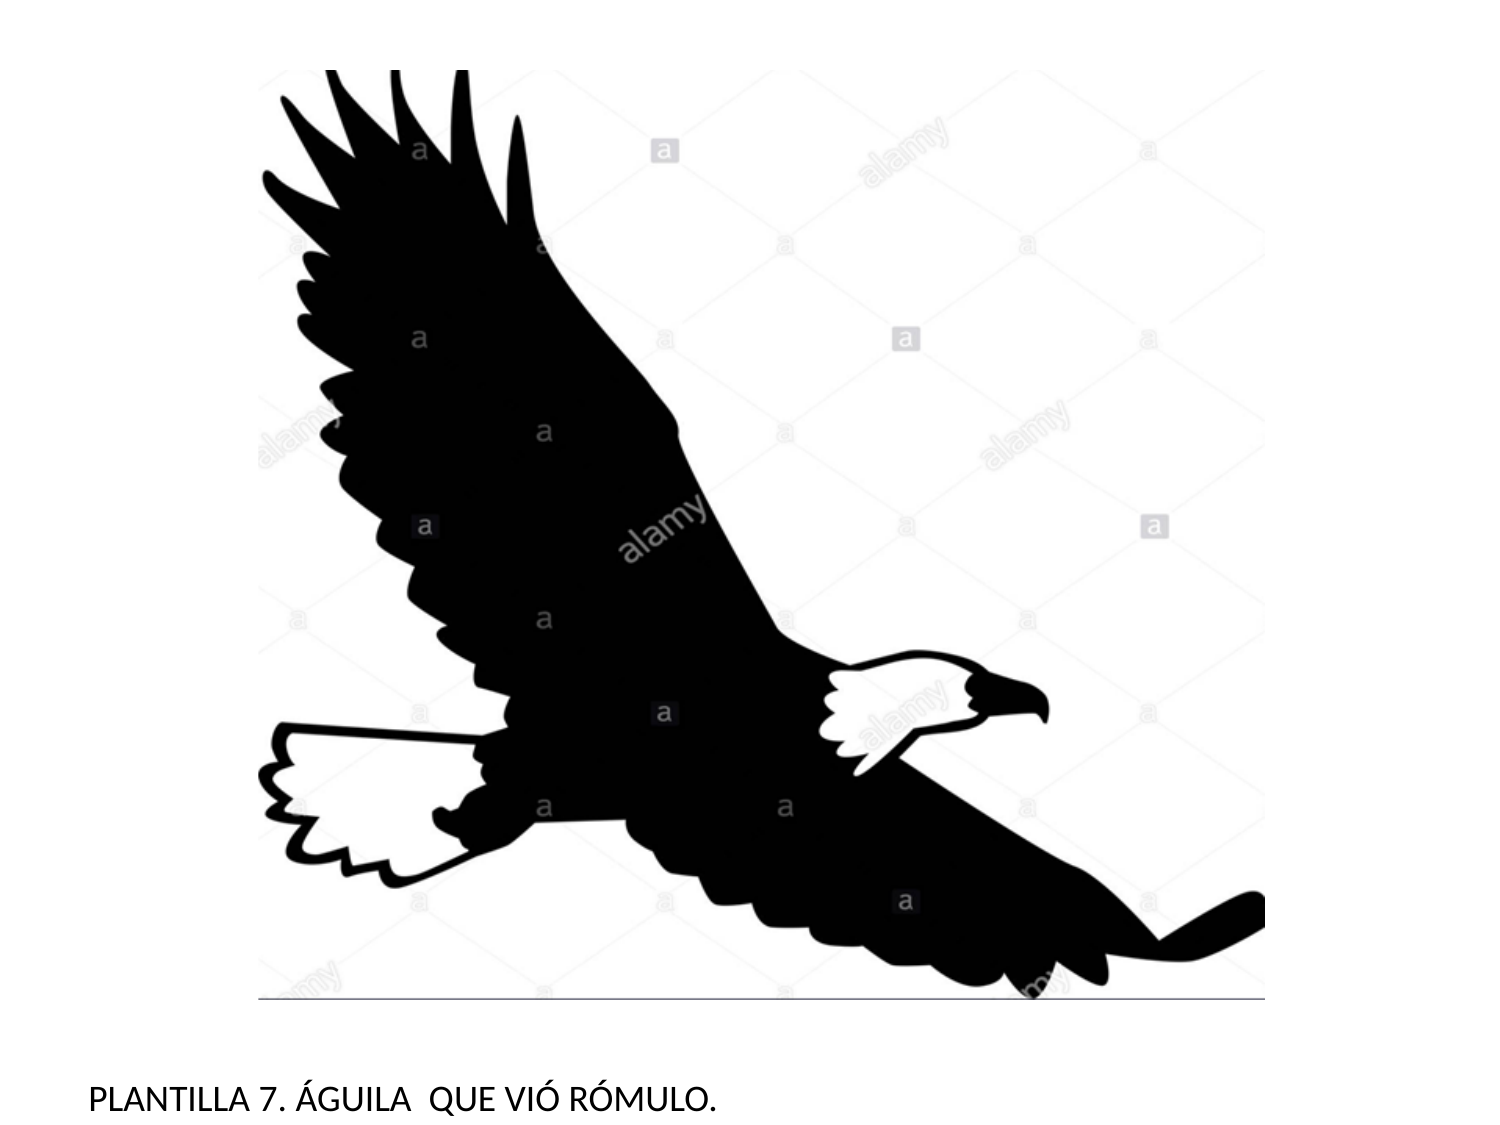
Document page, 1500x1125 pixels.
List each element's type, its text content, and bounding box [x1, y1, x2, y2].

text_box PLANTILLA 7. ÁGUILA QUE VIÓ RÓMULO. [73, 1066, 734, 1125]
picture [257, 70, 1265, 1000]
